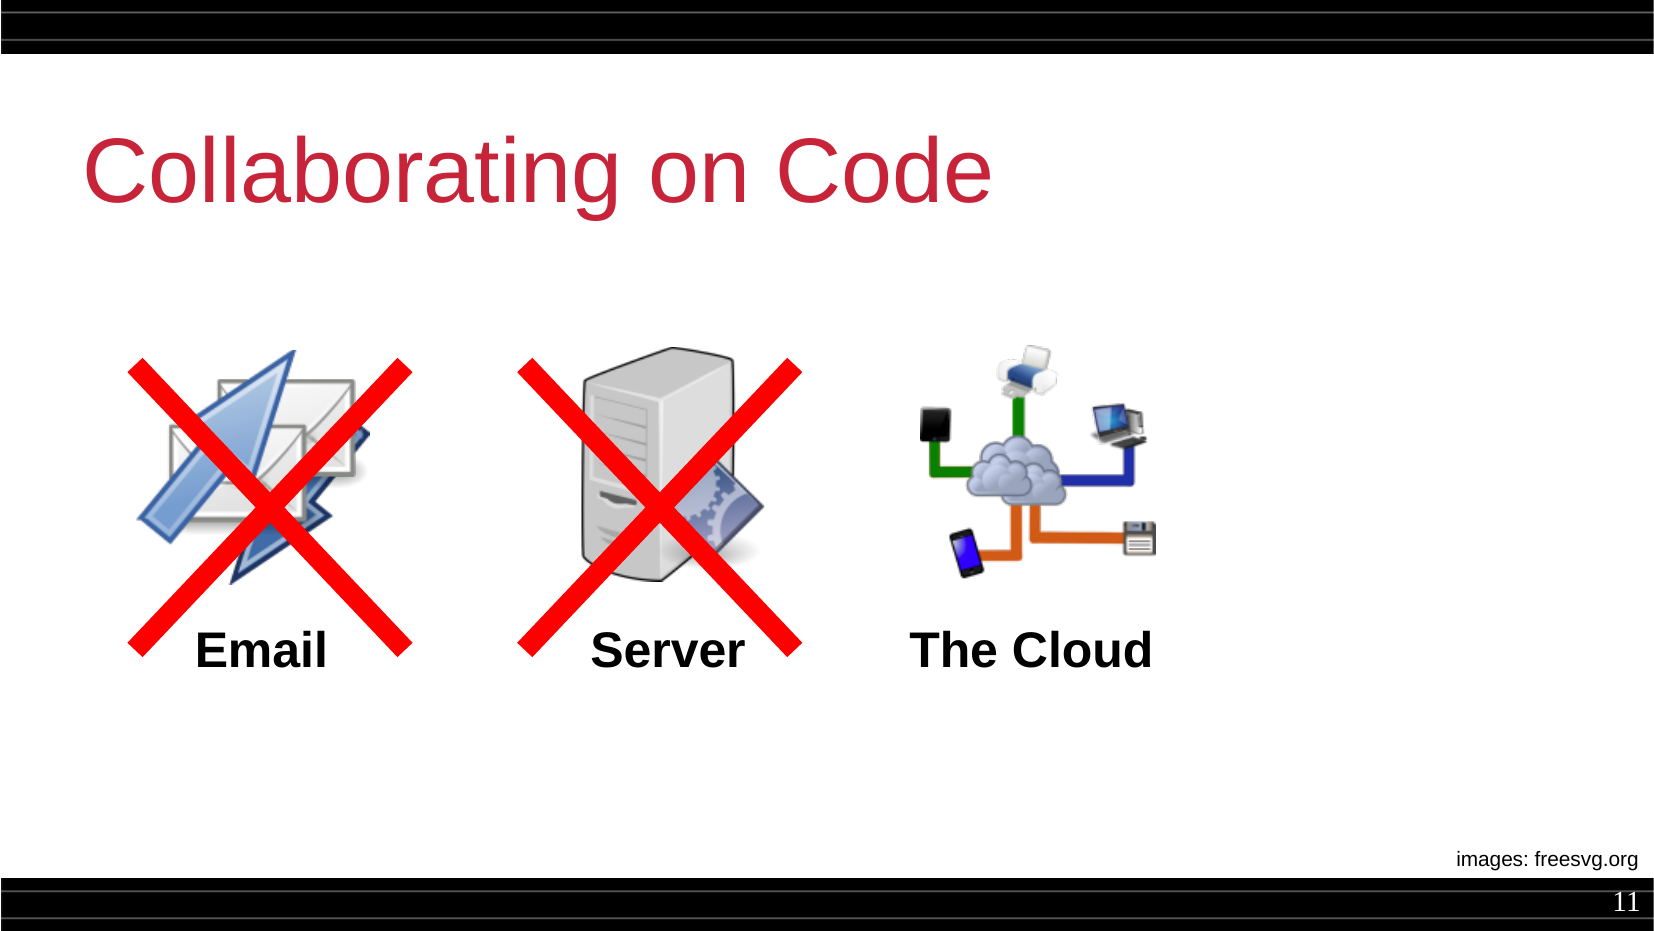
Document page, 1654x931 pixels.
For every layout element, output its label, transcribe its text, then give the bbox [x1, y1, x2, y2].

picture [605, 524, 715, 582]
picture [555, 414, 644, 582]
text_box Email [180, 615, 344, 686]
picture [675, 386, 791, 582]
picture [135, 382, 255, 586]
title Collaborating on Code [82, 92, 1571, 249]
picture [135, 350, 370, 491]
text_box The Cloud [894, 615, 1169, 686]
picture [1, 878, 1654, 931]
text_box images: freesvg.org [1441, 840, 1654, 902]
picture [285, 419, 370, 586]
picture [920, 344, 1156, 580]
picture [211, 524, 329, 586]
picture [1, 0, 1654, 54]
text_box Server [575, 615, 761, 686]
picture [555, 347, 791, 491]
